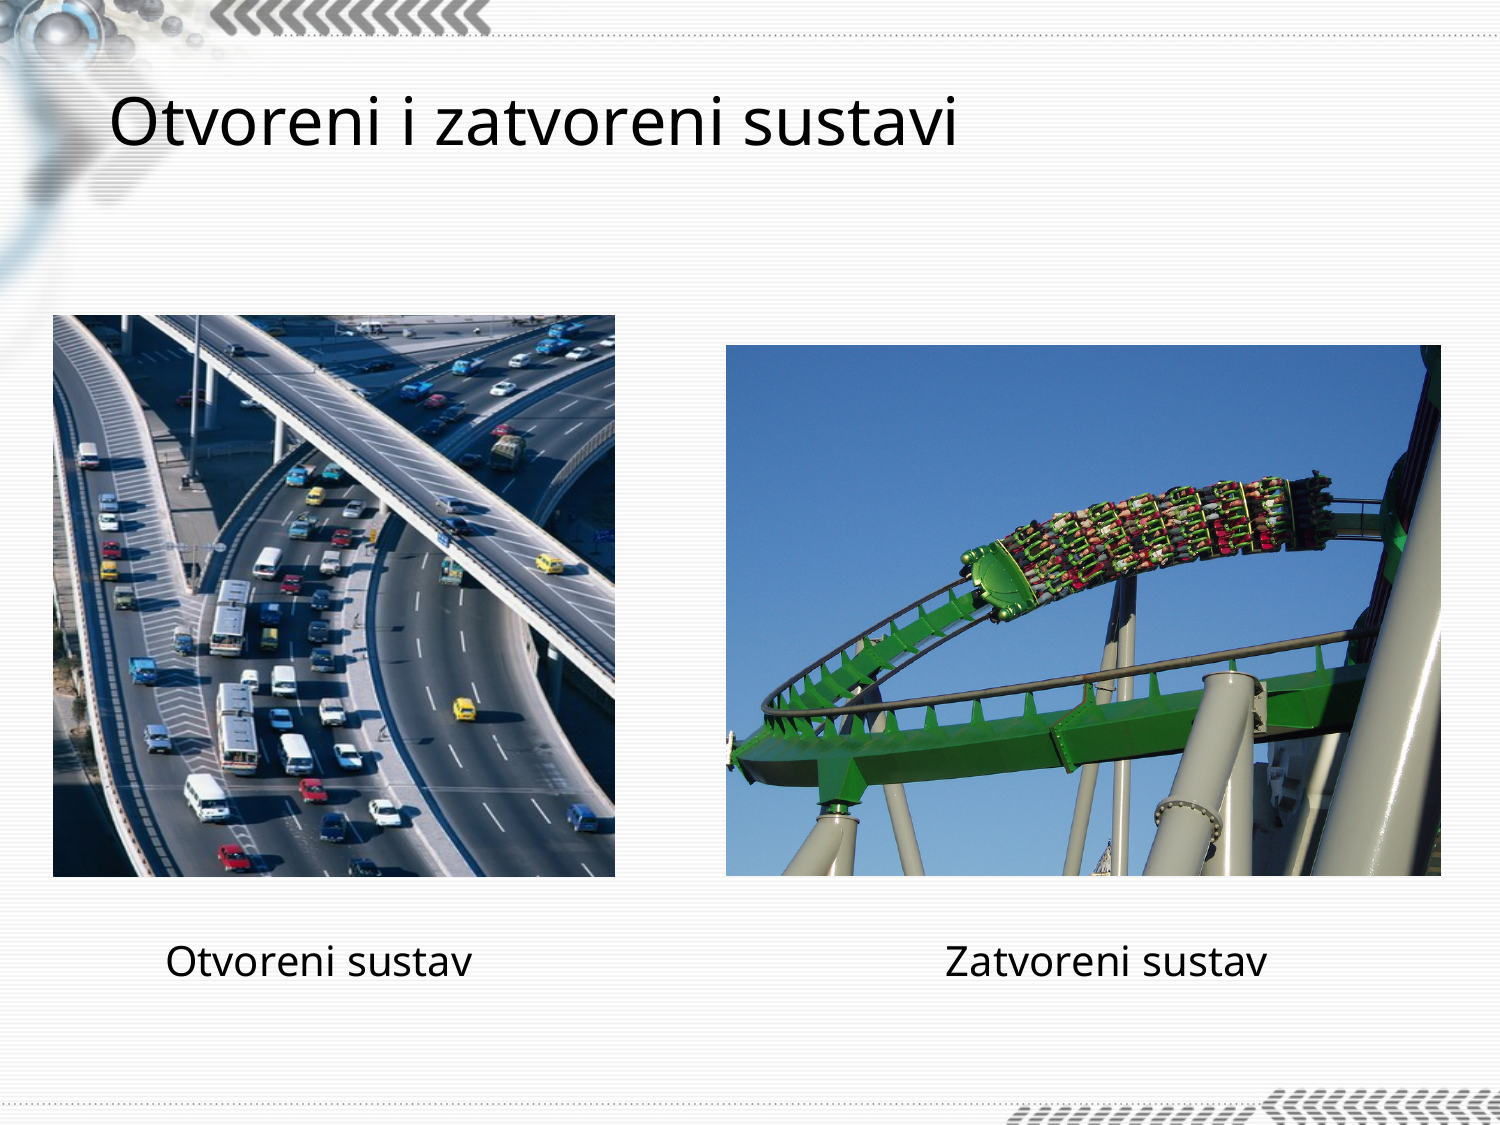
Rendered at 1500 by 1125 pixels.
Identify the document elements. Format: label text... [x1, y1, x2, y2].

text_box Otvoreni sustav [150, 923, 488, 997]
title Otvoreni i zatvoreni sustavi [94, 49, 1407, 173]
picture [0, 0, 1500, 1125]
text_box Zatvoreni sustav [930, 923, 1284, 997]
